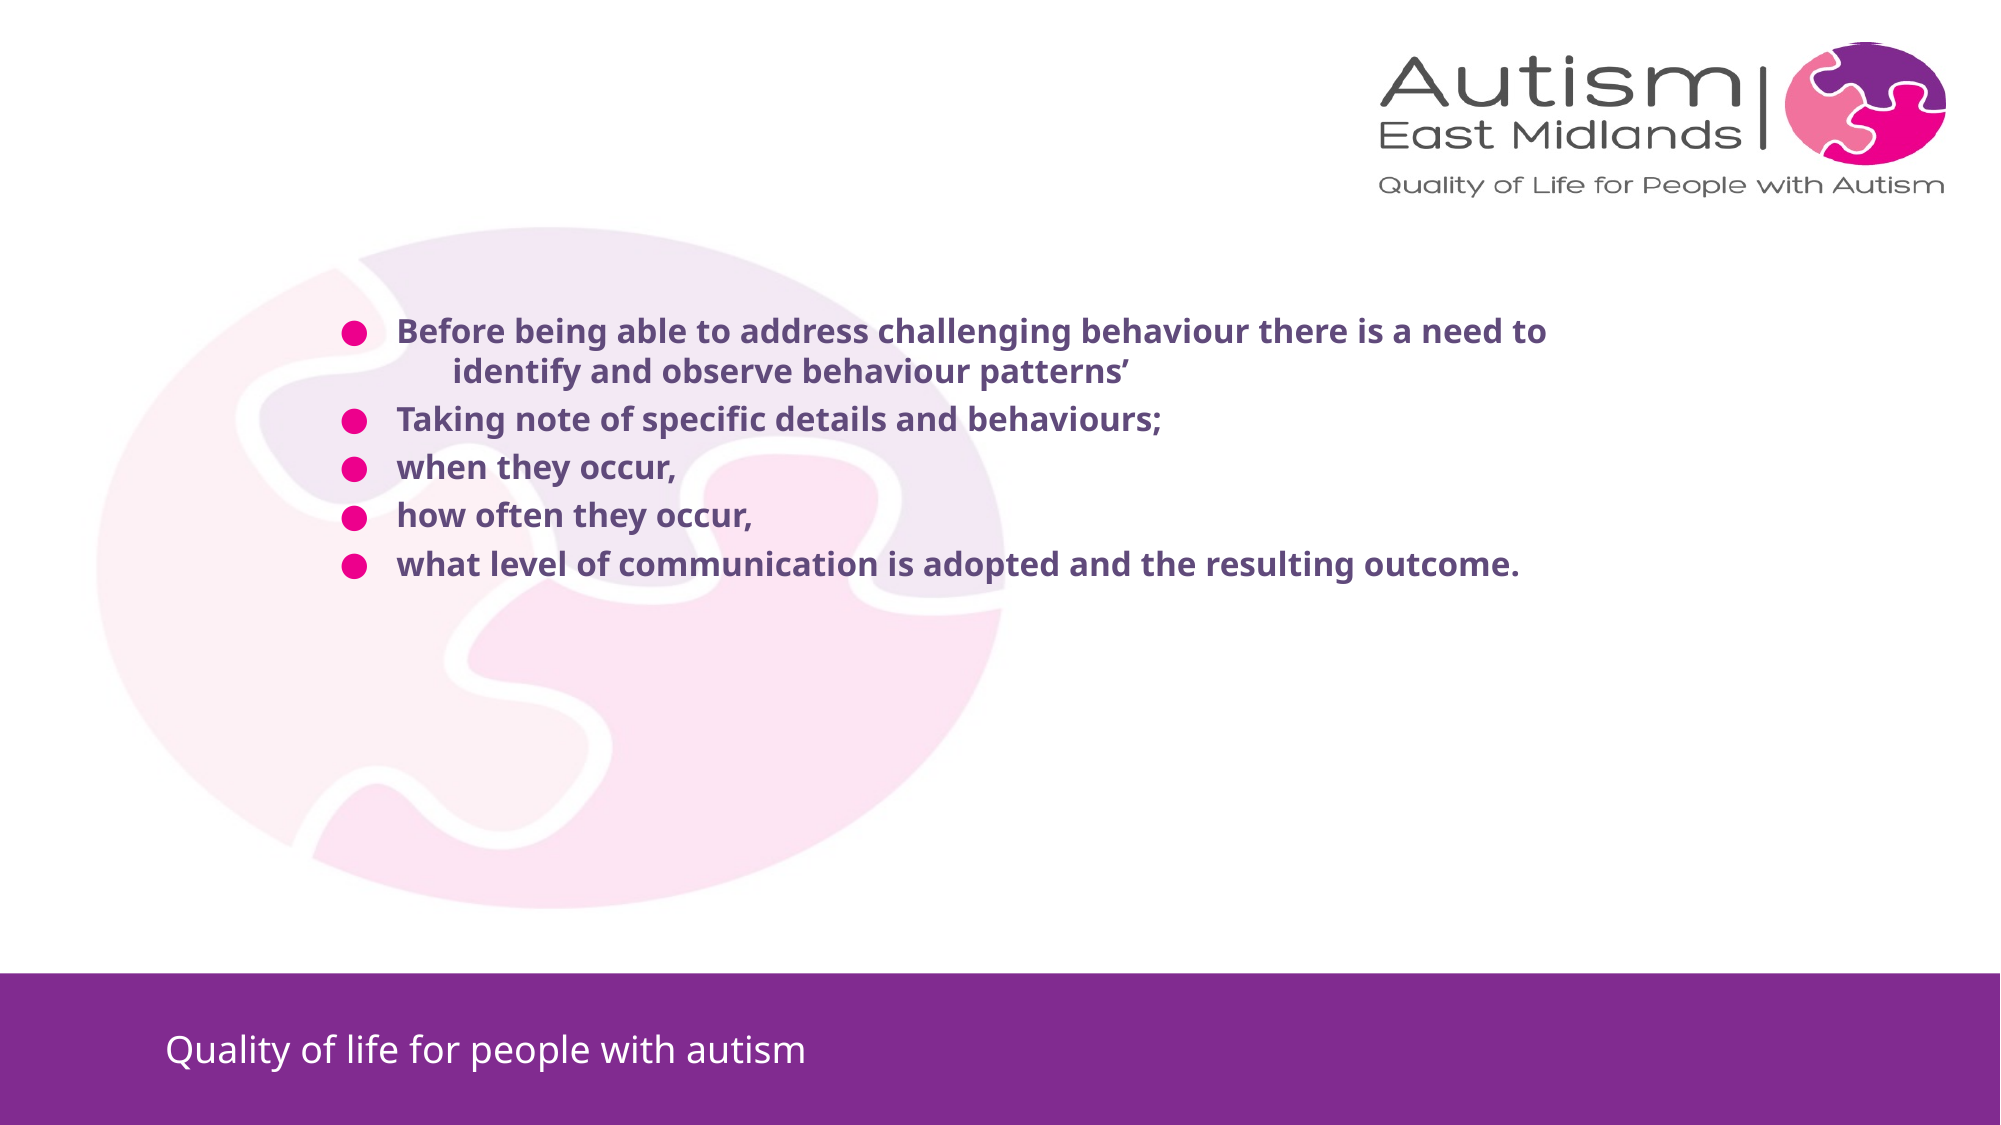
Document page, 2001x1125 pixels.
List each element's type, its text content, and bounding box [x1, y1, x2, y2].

list Before being able to address challenging behaviour there is a need to identify and observe behaviour patterns’ Taking note of specific details and behaviours; when they occur, how often they occur, what level of communication is adopted and the resulting outcome. [324, 302, 1675, 929]
